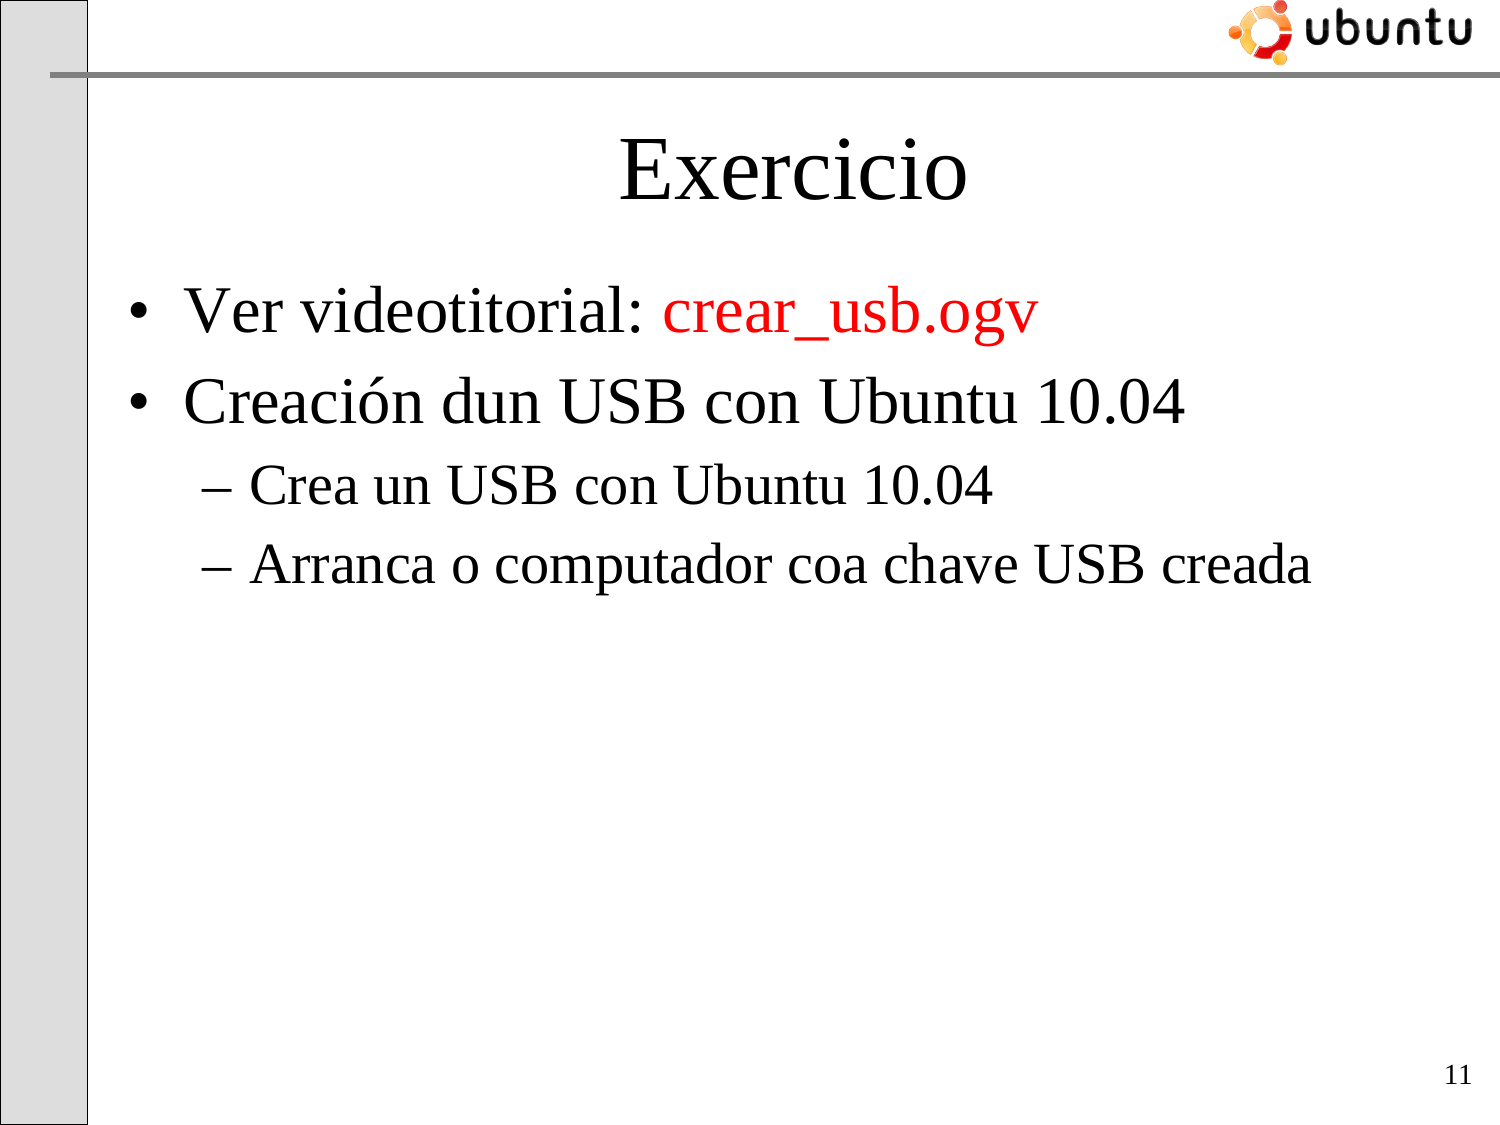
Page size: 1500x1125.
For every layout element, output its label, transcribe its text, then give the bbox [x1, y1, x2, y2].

list Ver videotitorial: crear_usb.ogv Creación dun USB con Ubuntu 10.04 Crea un USB con Ubuntu 10.04 Arranca o computador coa chave USB creada [112, 265, 1477, 1093]
title Exercicio [112, 99, 1477, 237]
picture [1221, 0, 1483, 71]
